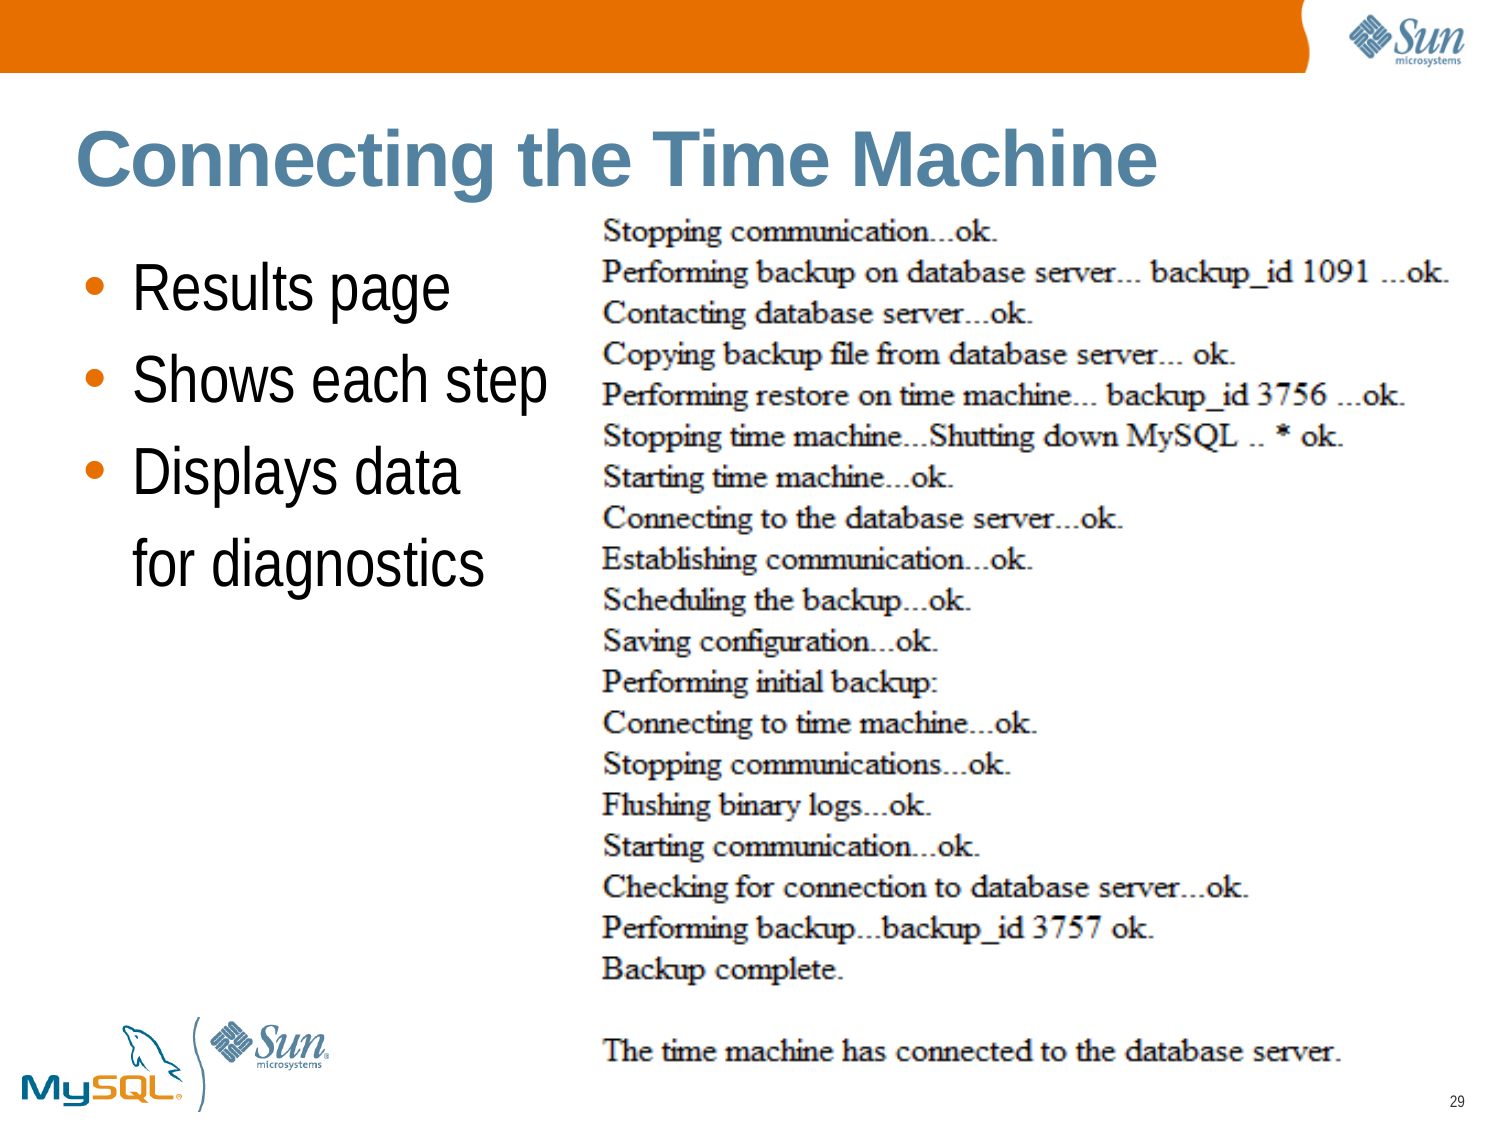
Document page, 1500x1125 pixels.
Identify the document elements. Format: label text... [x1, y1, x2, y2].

picture [592, 213, 1482, 1078]
picture [0, 0, 1500, 73]
picture [22, 1017, 329, 1112]
title Connecting the Time Machine [75, 123, 1437, 227]
list Results page Shows each step Displays data for diagnostics [64, 258, 592, 1062]
